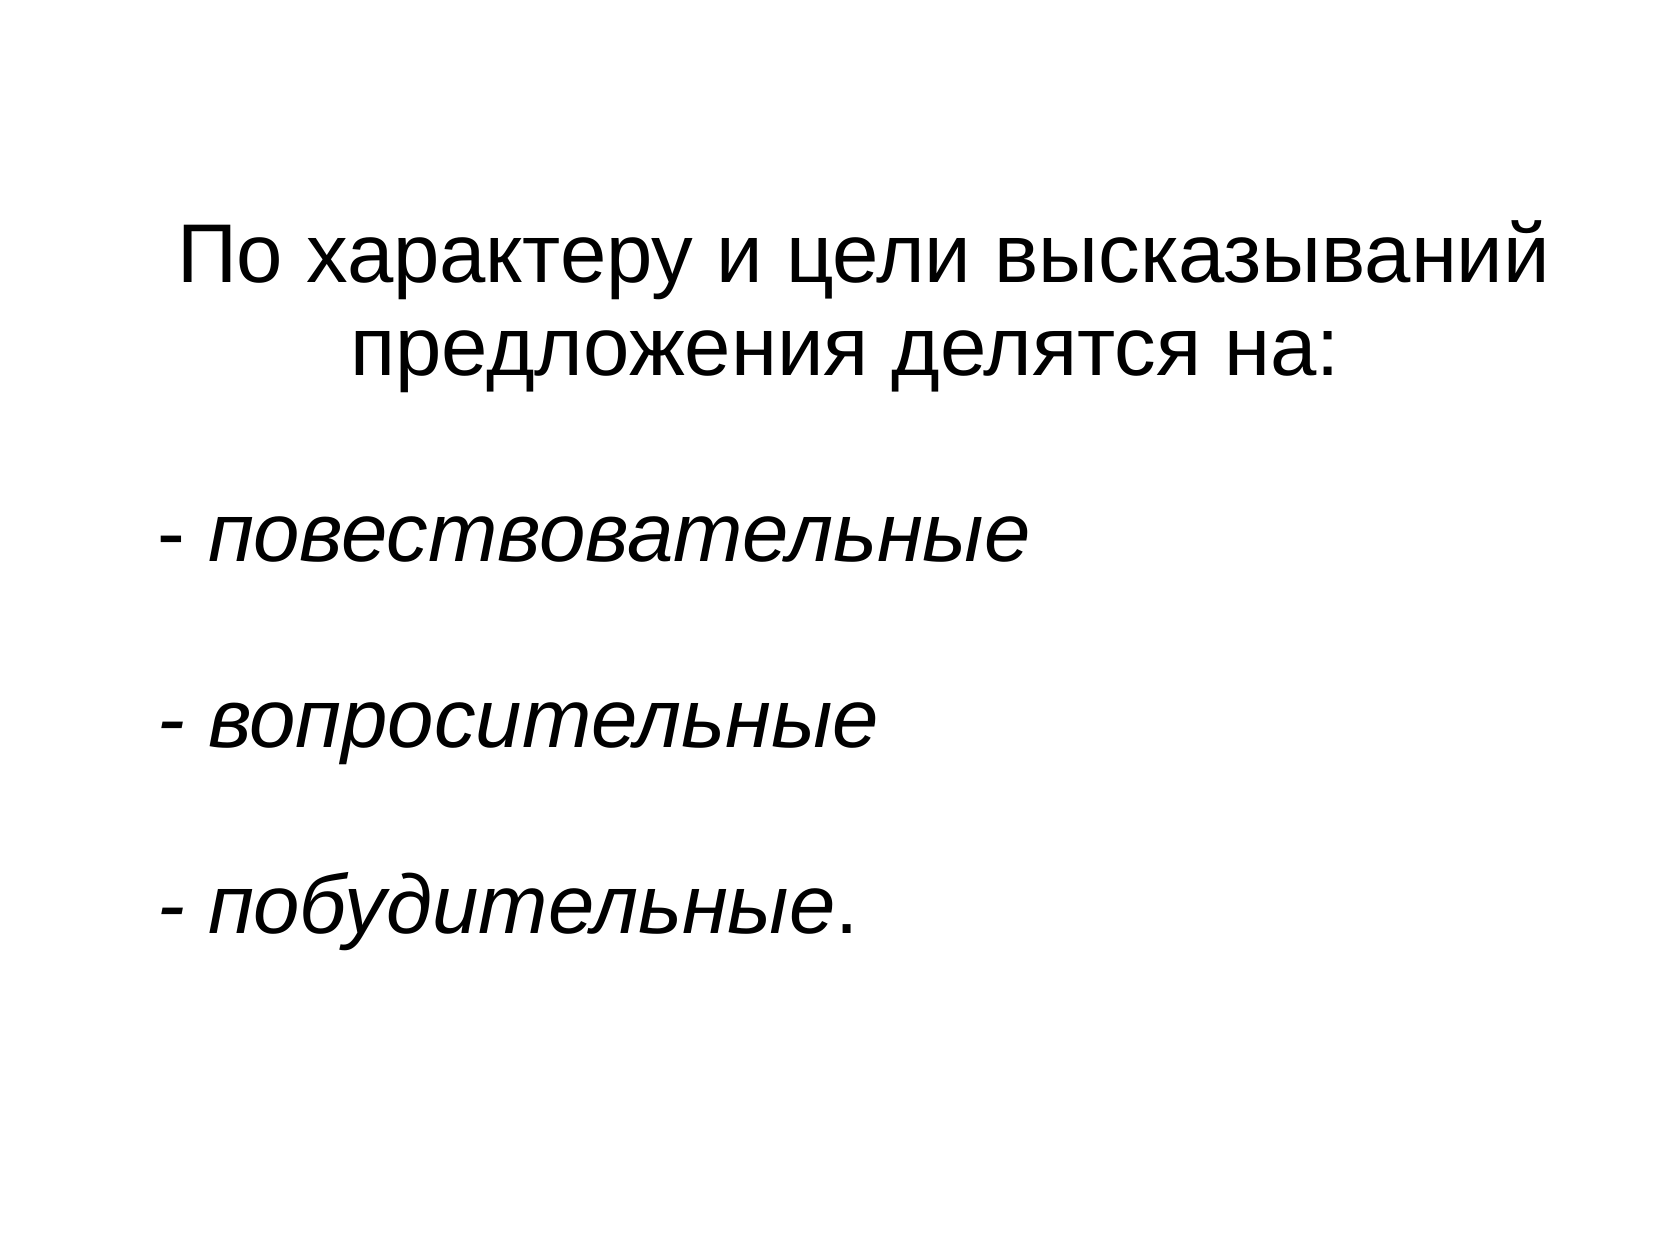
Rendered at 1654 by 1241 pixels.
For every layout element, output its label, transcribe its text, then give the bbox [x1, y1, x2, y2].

subtitle По характеру и цели высказываний предложения делятся на: - повествовательные - вопросительные - побудительные. [82, 49, 1571, 1109]
